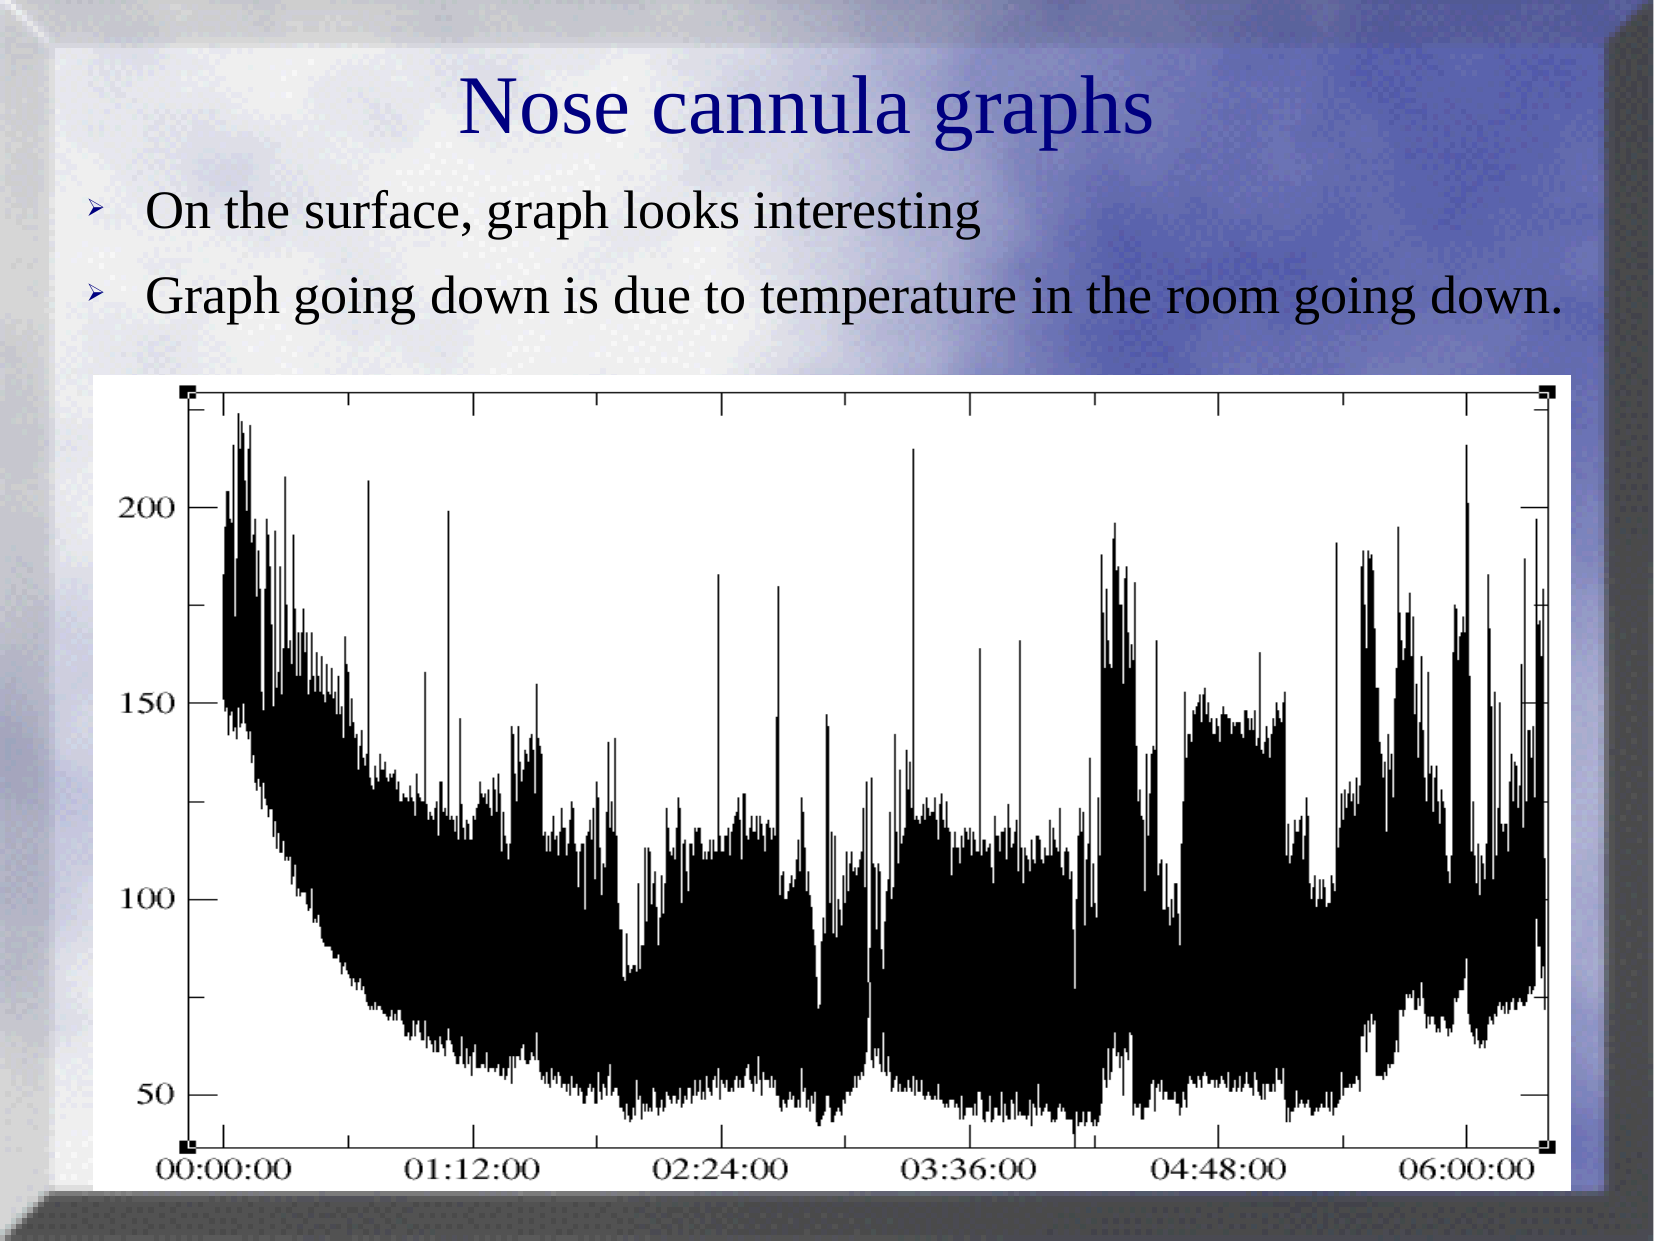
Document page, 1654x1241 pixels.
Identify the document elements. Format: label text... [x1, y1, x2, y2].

title Nose cannula graphs [188, 52, 1427, 159]
picture [0, 0, 1654, 1241]
list On the surface, graph looks interesting Graph going down is due to temperature in the room going down. [86, 180, 1584, 326]
